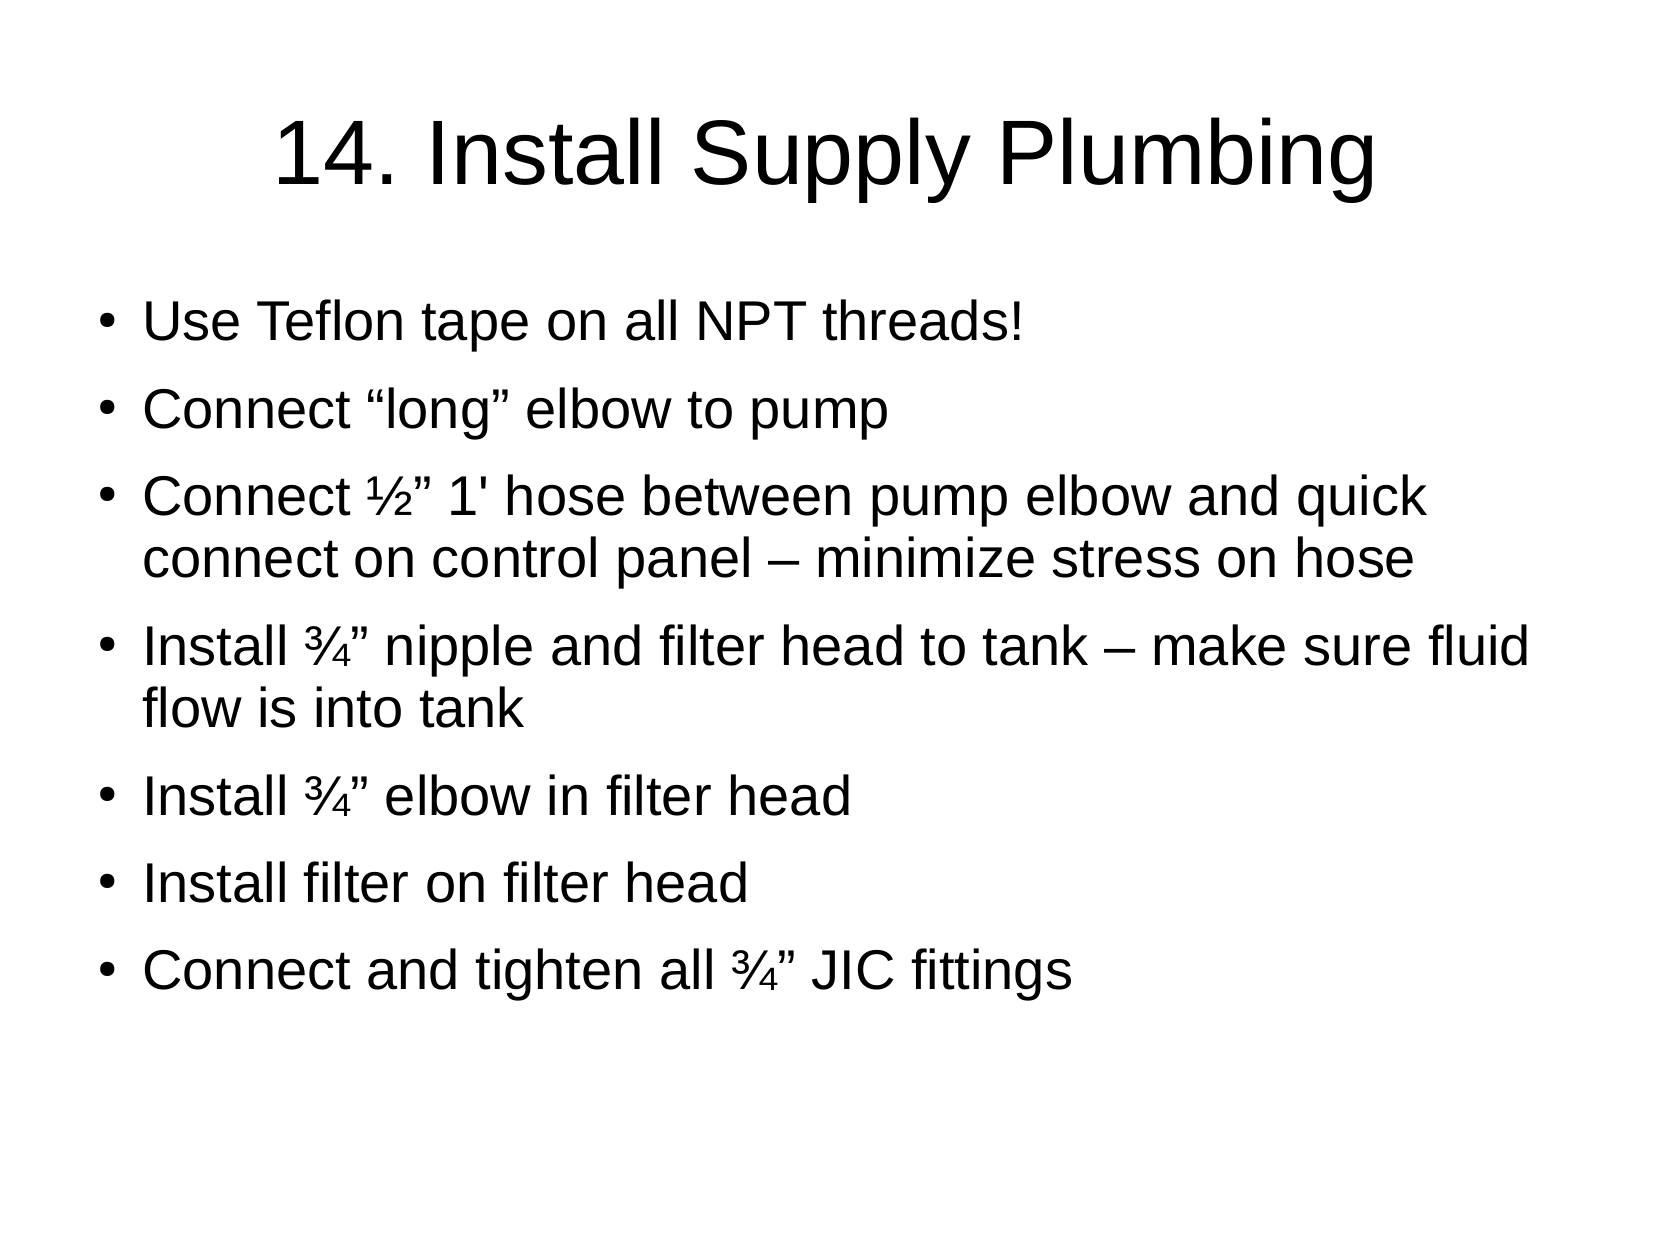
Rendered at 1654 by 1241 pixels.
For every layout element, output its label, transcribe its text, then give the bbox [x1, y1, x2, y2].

title 14. Install Supply Plumbing [82, 49, 1571, 257]
list Use Teflon tape on all NPT threads! Connect “long” elbow to pump Connect ½” 1' hose between pump elbow and quick connect on control panel – minimize stress on hose Install ¾” nipple and filter head to tank – make sure fluid flow is into tank Install ¾” elbow in filter head Install filter on filter head Connect and tighten all ¾” JIC fittings [82, 290, 1538, 1010]
